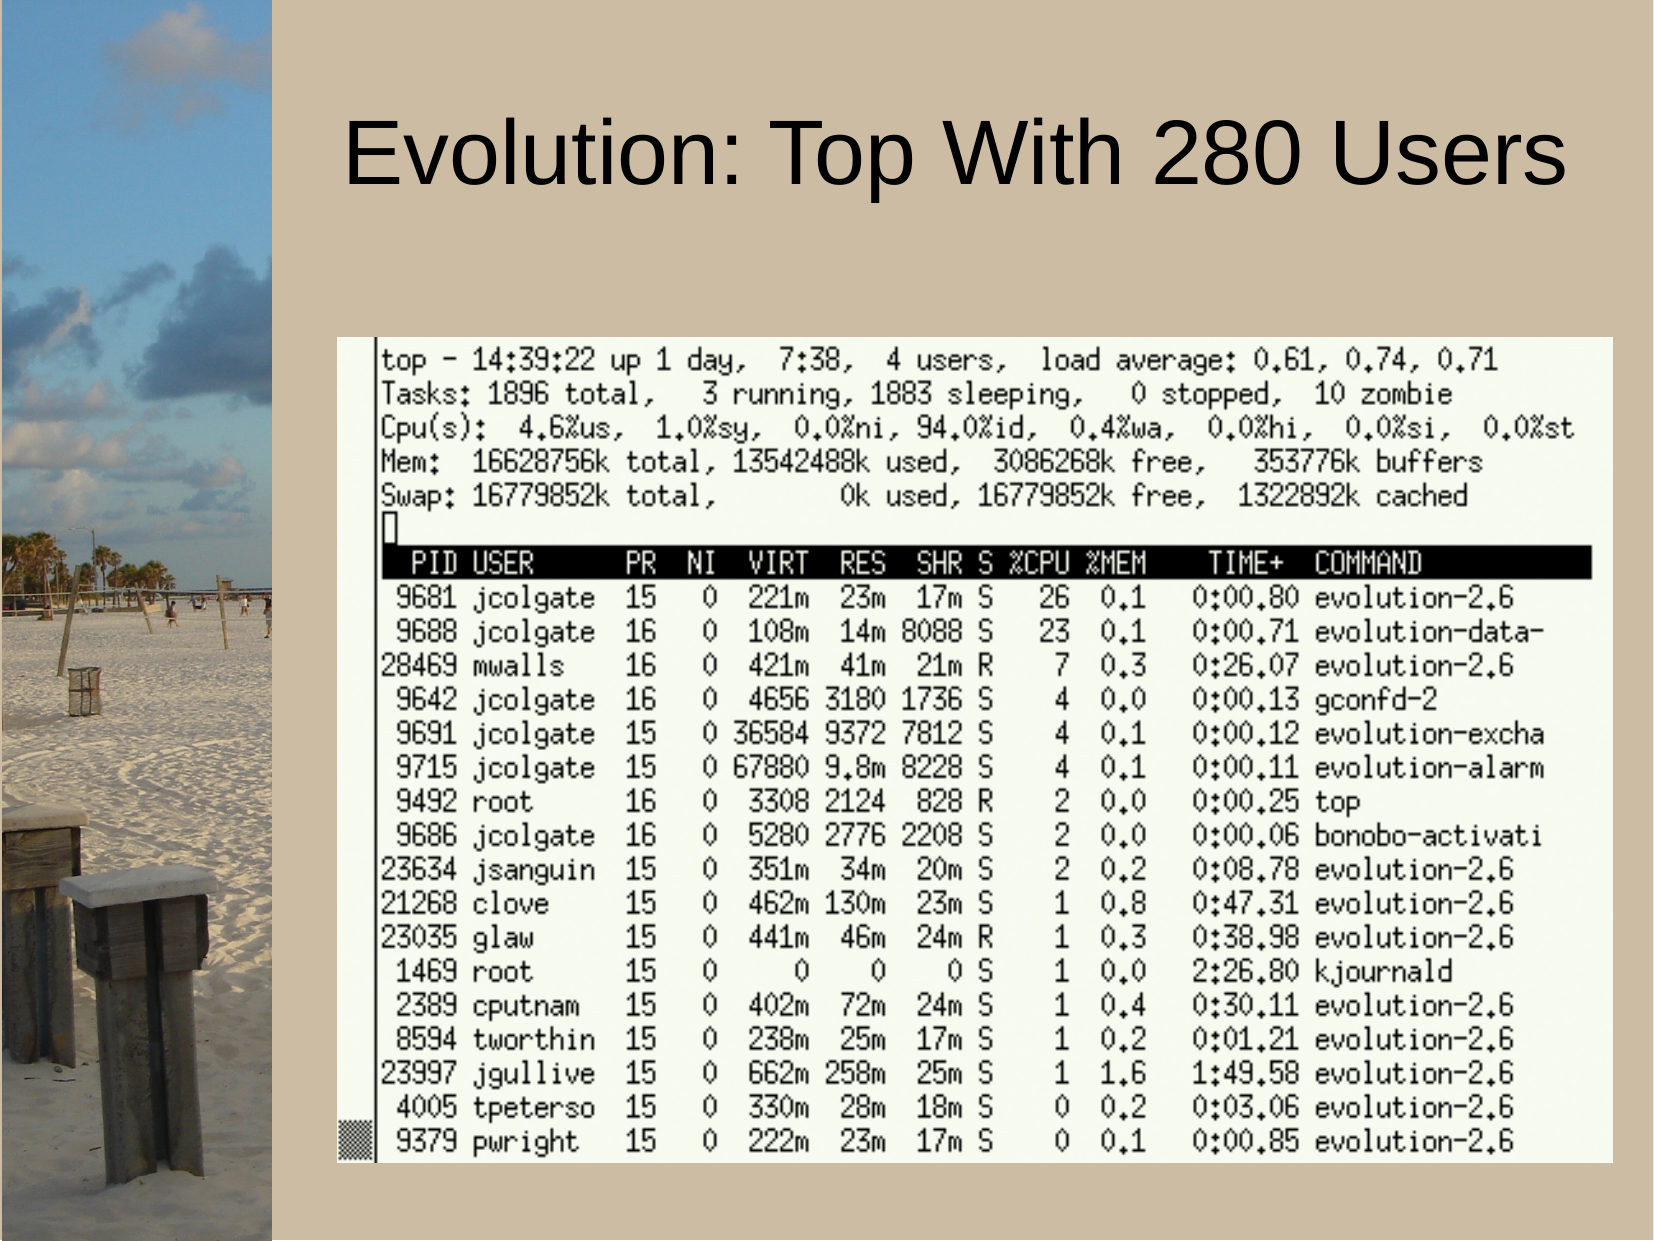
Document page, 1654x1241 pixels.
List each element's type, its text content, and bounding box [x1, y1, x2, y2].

picture [337, 337, 1613, 1163]
picture [2, 0, 272, 1241]
title Evolution: Top With 280 Users [300, 56, 1613, 250]
